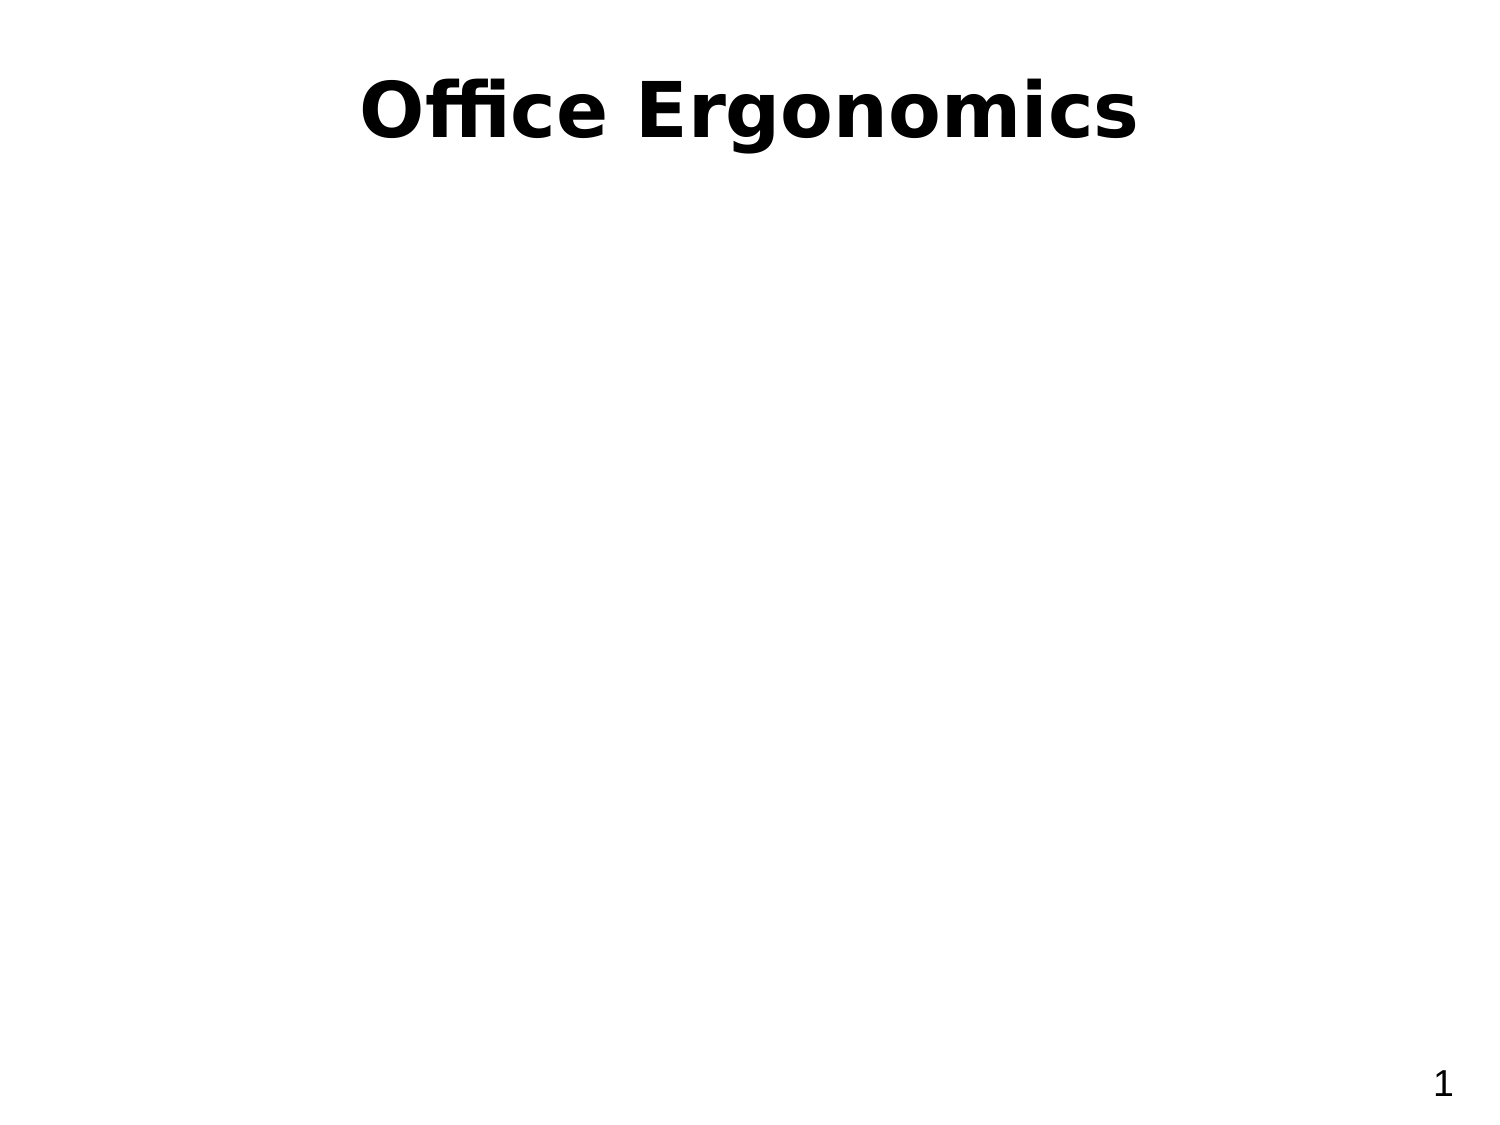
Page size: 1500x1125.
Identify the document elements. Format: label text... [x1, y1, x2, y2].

title Office Ergonomics [75, 44, 1425, 177]
